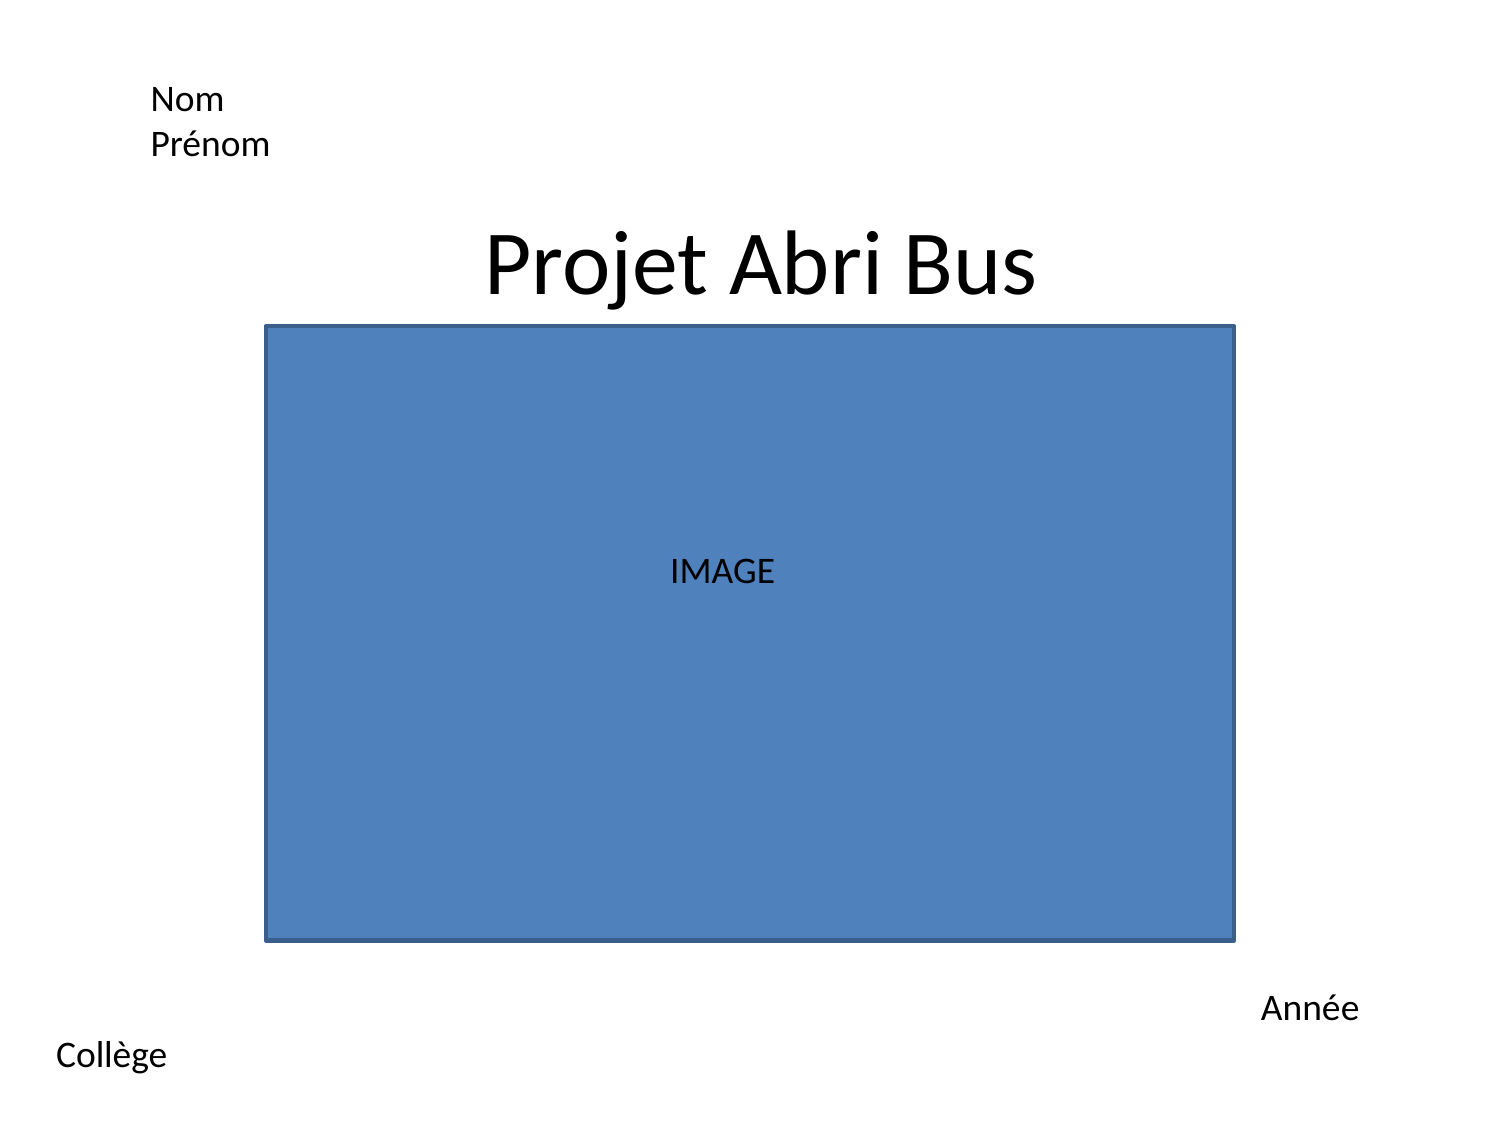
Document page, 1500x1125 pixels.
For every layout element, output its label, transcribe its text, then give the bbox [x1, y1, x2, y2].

text_box Collège [41, 1023, 296, 1083]
text_box IMAGE [655, 538, 892, 599]
title Projet Abri Bus [123, 137, 1399, 379]
text_box Nom Prénom [135, 66, 443, 172]
text_box Année [1246, 975, 1500, 1036]
text_box [265, 379, 1235, 941]
